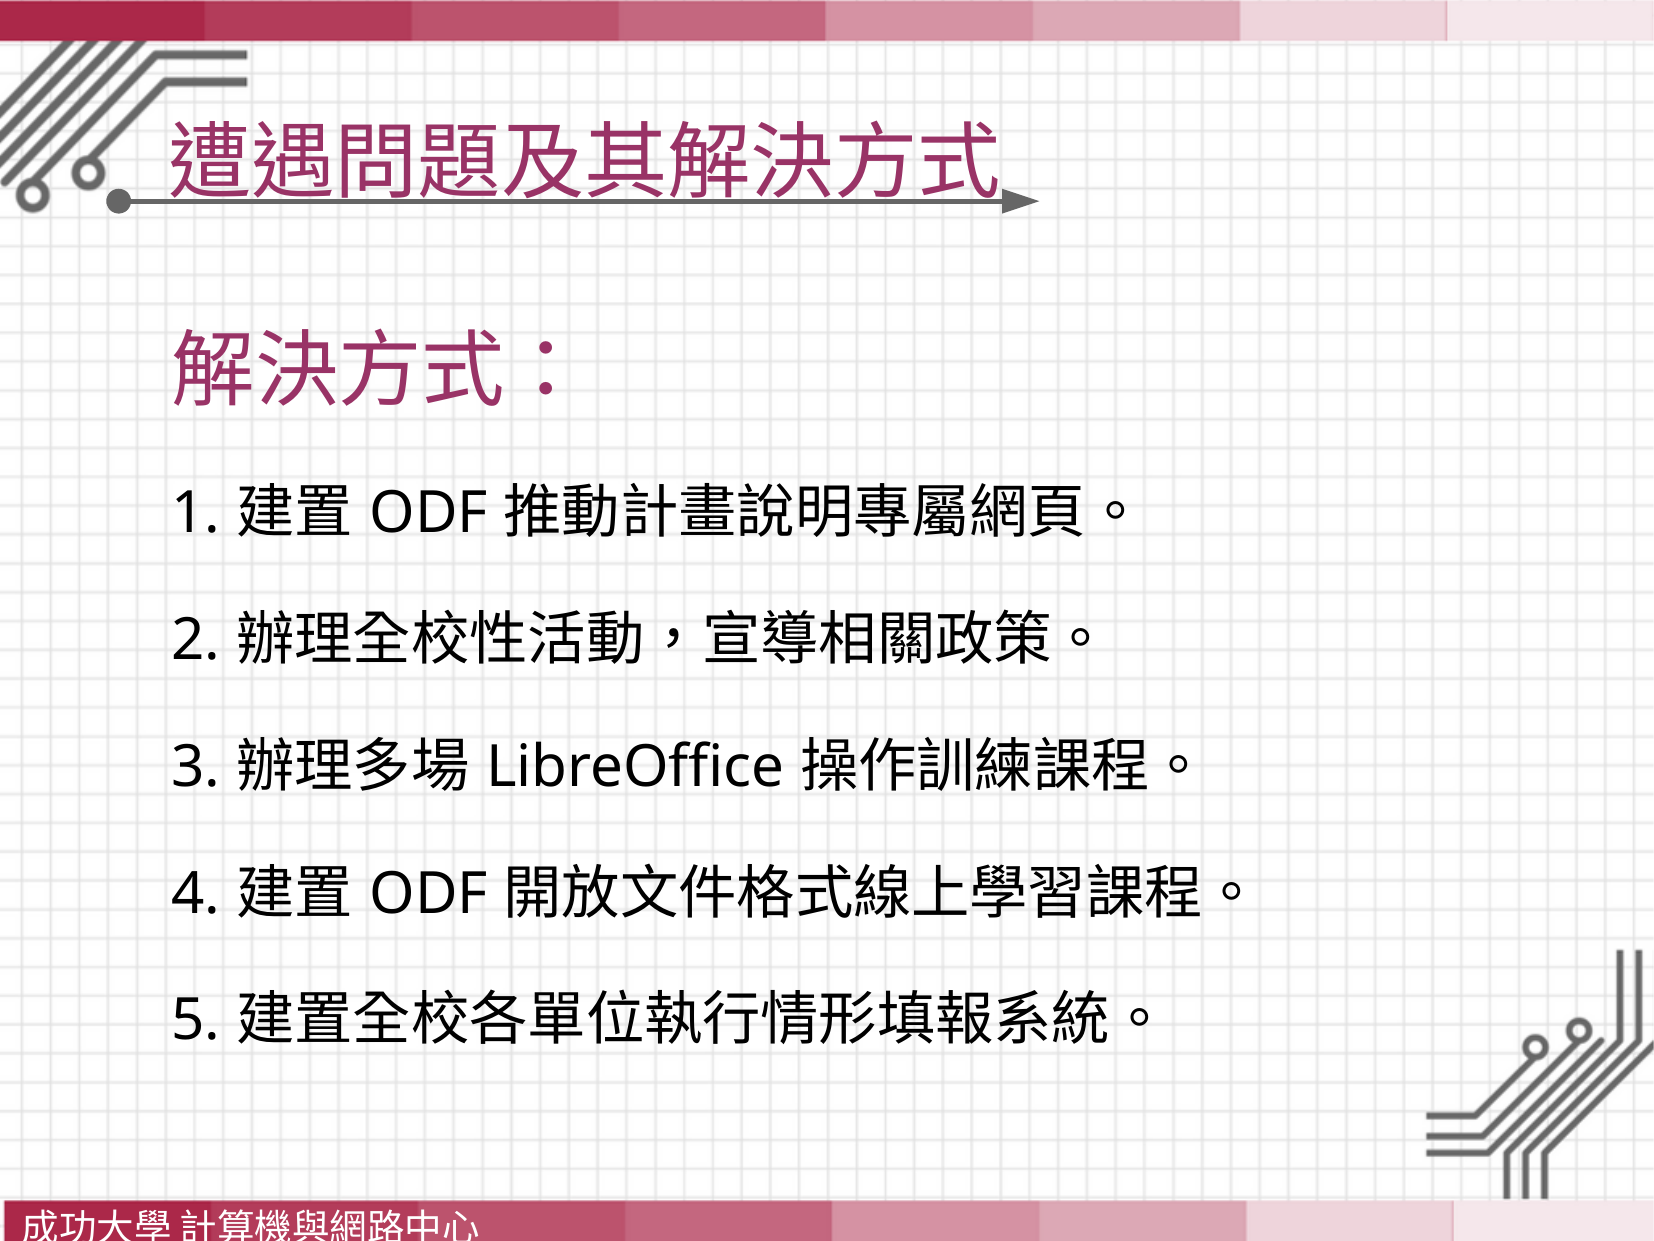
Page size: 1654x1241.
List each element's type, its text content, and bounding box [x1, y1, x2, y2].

text_box 遭遇問題及其解決方式 [153, 87, 1063, 435]
text_box 成功大學 計算機與網路中心 [6, 1190, 497, 1241]
text_box 解決方式： 1.建置ODF推動計畫說明專屬網頁。 2.辦理全校性活動，宣導相關政策。 3.辦理多場LibreOffice操作訓練課程。 4.建置ODF開放文件格式線上學習課程。 5.建置全校各單位執行情形填報系統。 [157, 295, 1465, 971]
picture [0, 0, 1654, 1241]
